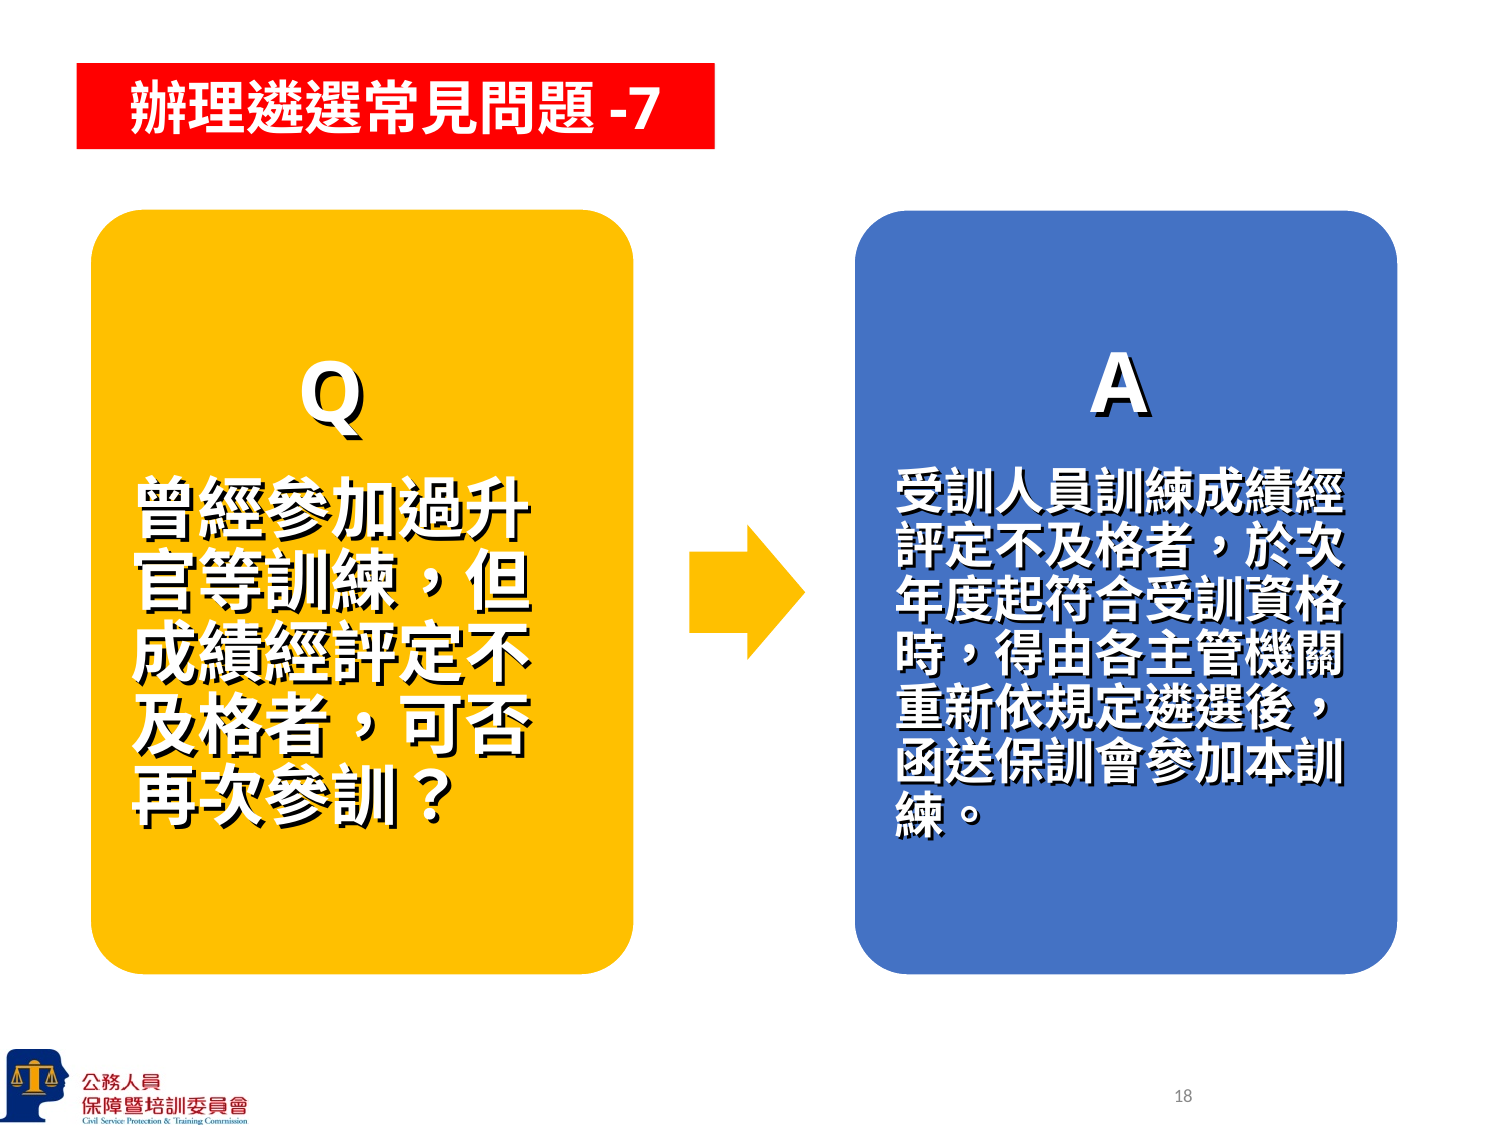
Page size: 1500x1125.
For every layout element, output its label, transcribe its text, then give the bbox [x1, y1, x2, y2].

text_box 22 [1158, 1065, 1497, 1125]
text_box Q 曾經參加過升官等訓練，但成績經評定不及格者，可否再次參訓？ [89, 208, 636, 976]
text_box 辦理遴選常見問題-7 [76, 63, 715, 150]
text_box A 受訓人員訓練成績經評定不及格者，於次年度起符合受訓資格時，得由各主管機關重新依規定遴選後，函送保訓會參加本訓練。 [853, 208, 1399, 976]
text_box [689, 524, 806, 660]
